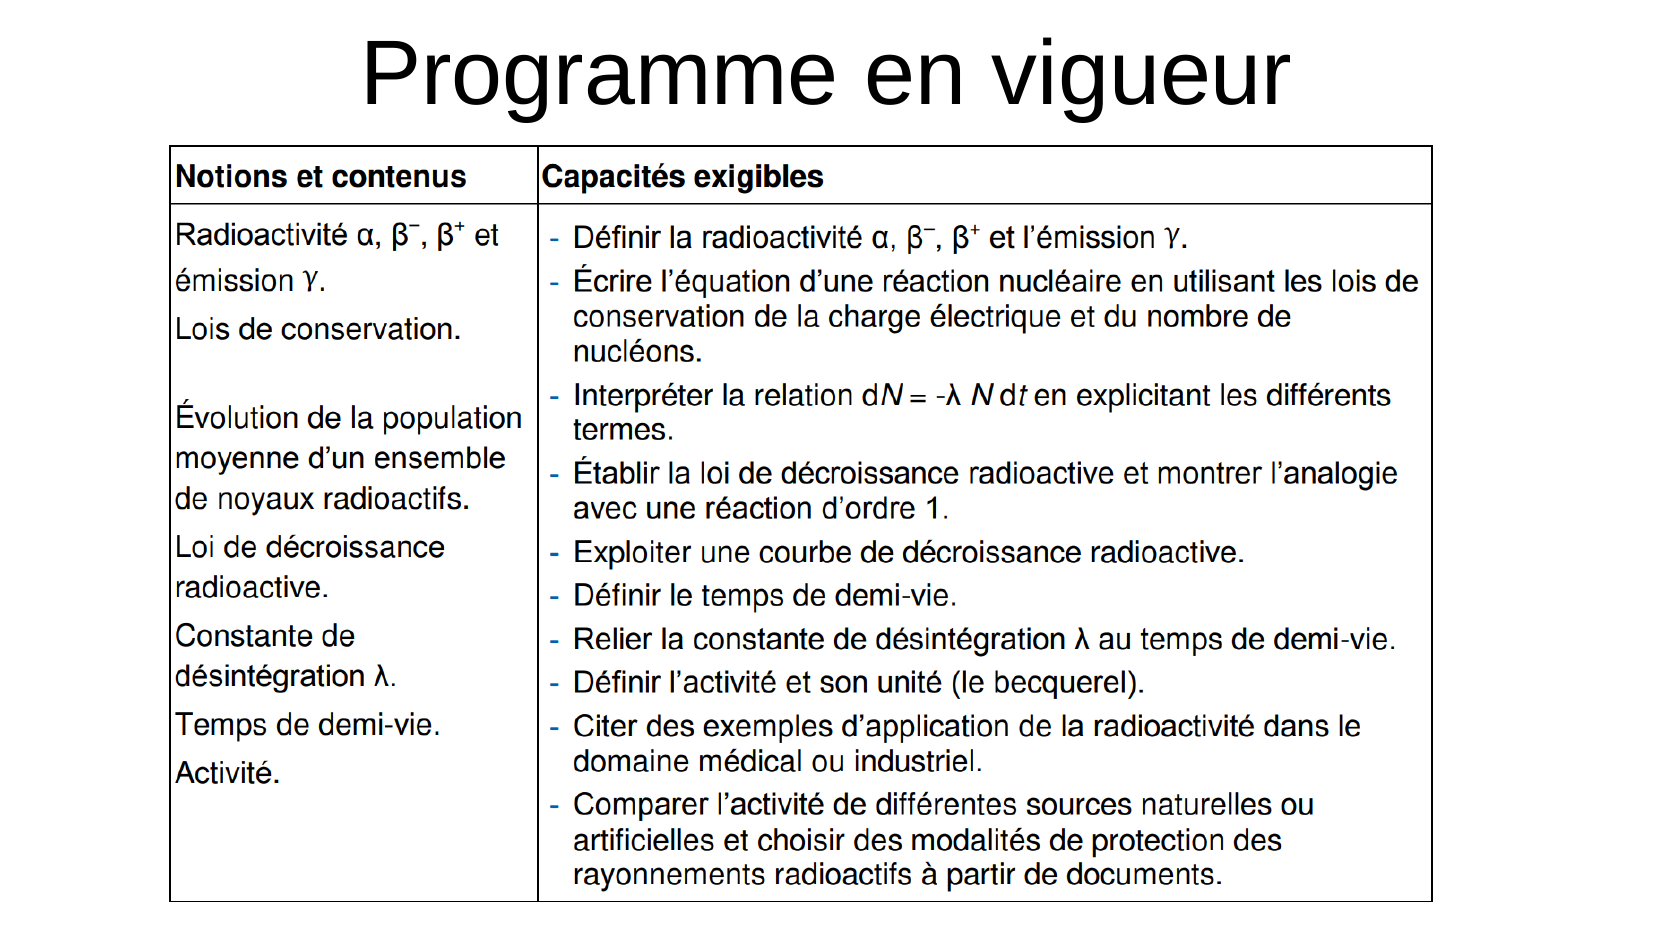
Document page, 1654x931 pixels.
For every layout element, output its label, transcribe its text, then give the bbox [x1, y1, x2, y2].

picture [160, 145, 1437, 910]
title Programme en vigueur [82, 0, 1571, 146]
